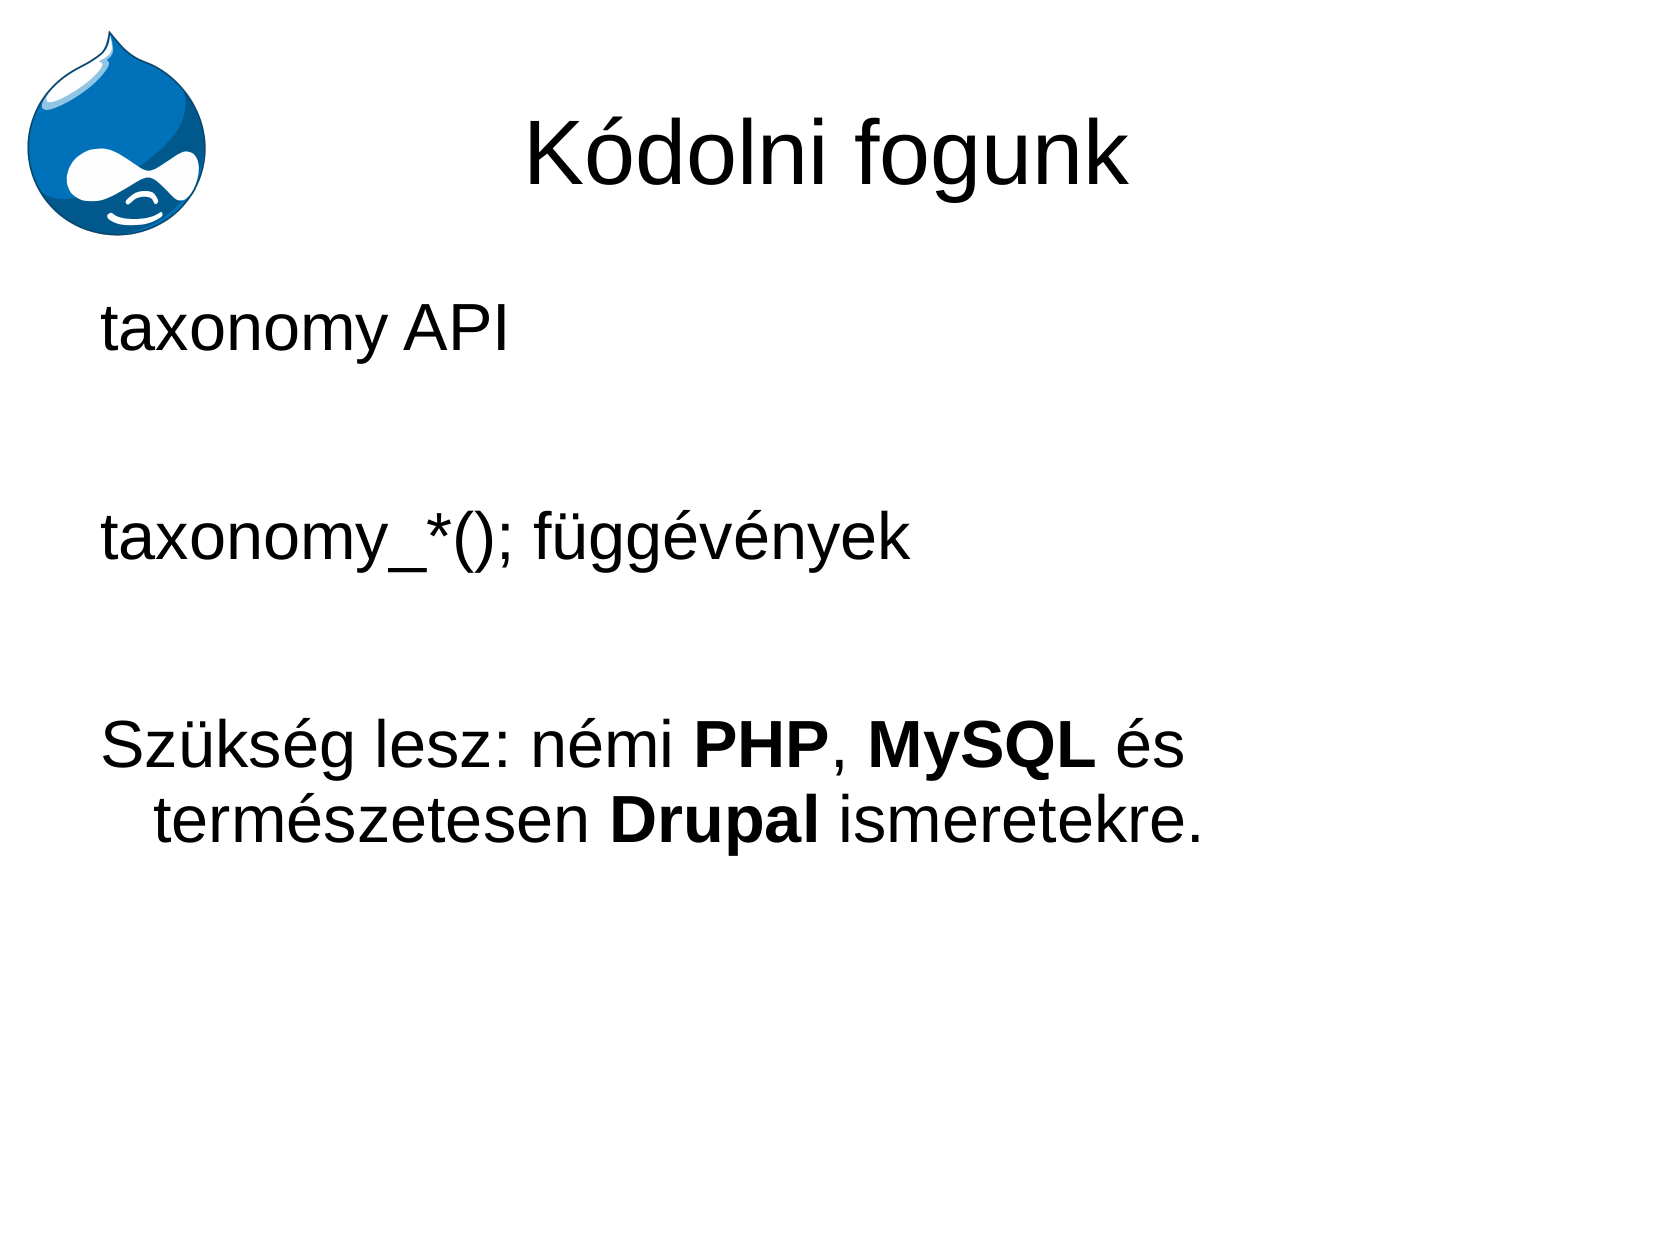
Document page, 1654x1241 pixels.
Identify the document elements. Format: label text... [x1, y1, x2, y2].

list taxonomy API taxonomy_*(); függévények Szükség lesz: némi PHP, MySQL és természetesen Drupal ismeretekre. [82, 290, 1571, 1109]
picture [26, 29, 207, 237]
title Kódolni fogunk [82, 49, 1571, 257]
